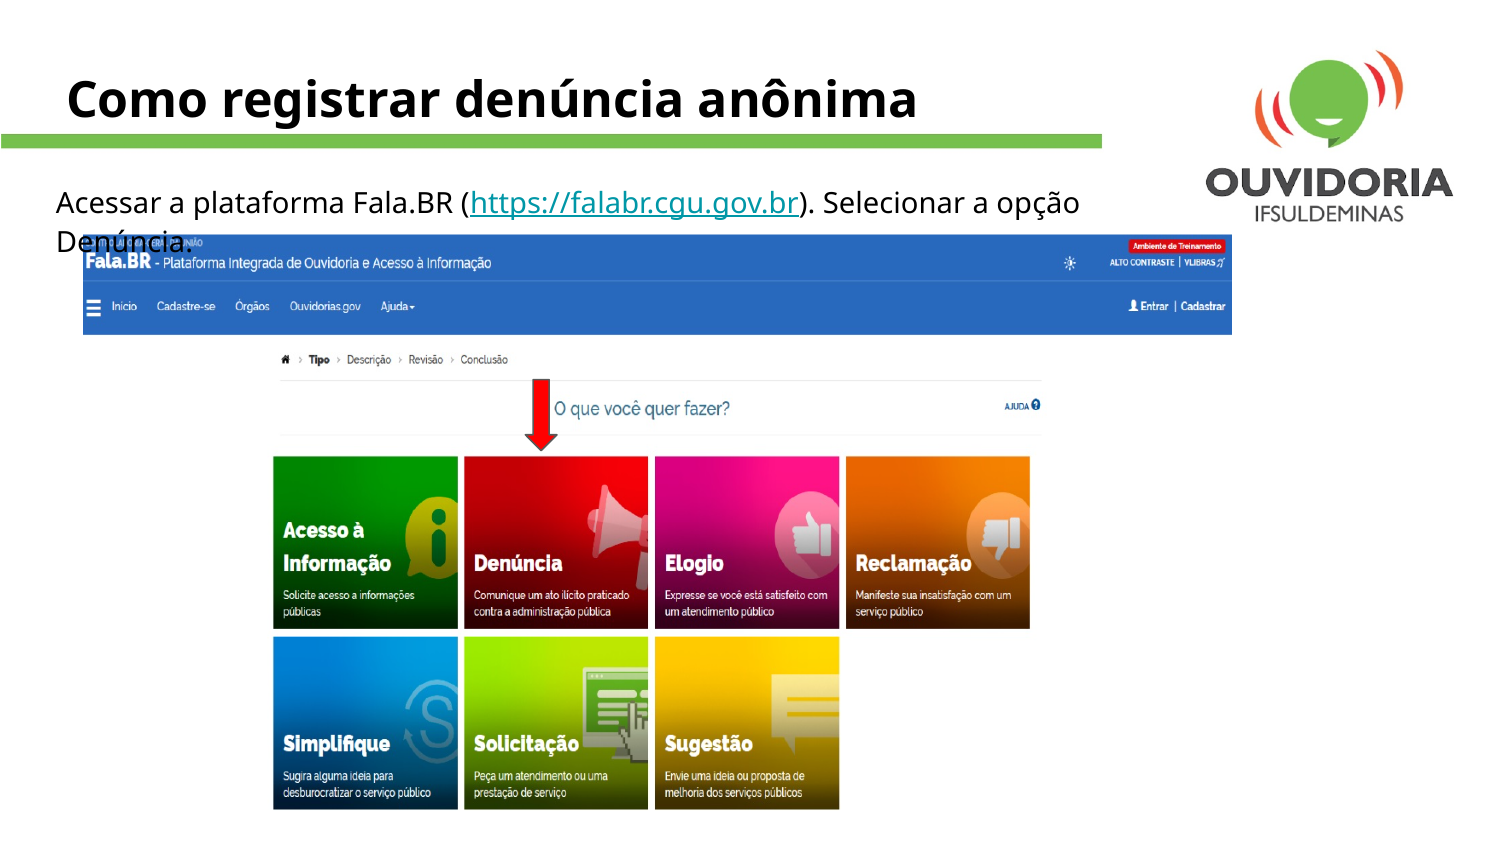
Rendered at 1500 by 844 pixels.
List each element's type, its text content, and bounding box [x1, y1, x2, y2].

text_box [525, 379, 557, 451]
picture [1, 0, 1499, 844]
text_box Acessar a plataforma Fala.BR (https://falabr.cgu.gov.br). Selecionar a opção Denúncia. [40, 168, 1201, 309]
text_box Como registrar denúncia anônima [51, 52, 1054, 130]
